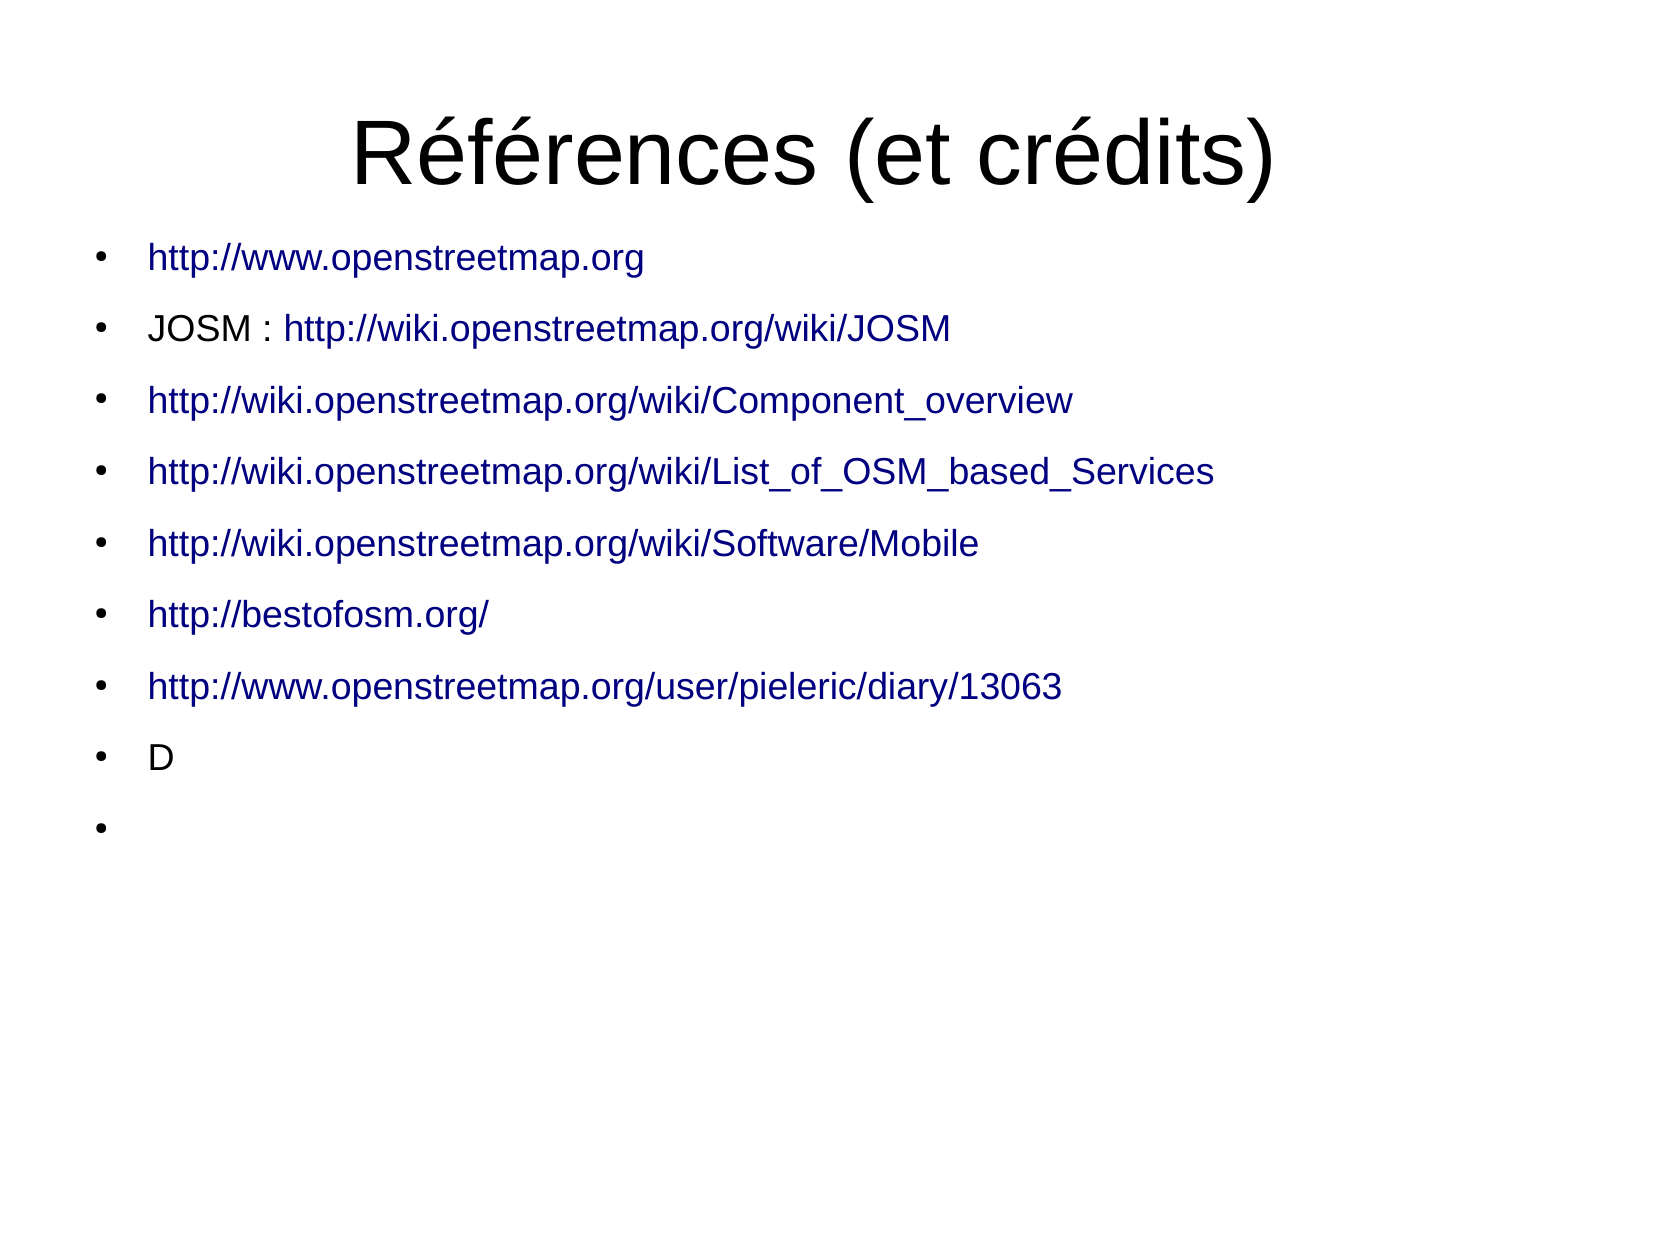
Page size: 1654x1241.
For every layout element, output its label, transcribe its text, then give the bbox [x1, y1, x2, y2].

title Références (et crédits) [82, 49, 1571, 257]
list http://www.openstreetmap.org JOSM : http://wiki.openstreetmap.org/wiki/JOSM http://wiki.openstreetmap.org/wiki/Component_overview http://wiki.openstreetmap.org/wiki/List_of_OSM_based_Services http://wiki.openstreetmap.org/wiki/Software/Mobile http://bestofosm.org/ http://www.openstreetmap.org/user/pieleric/diary/13063 D [76, 236, 1565, 1055]
